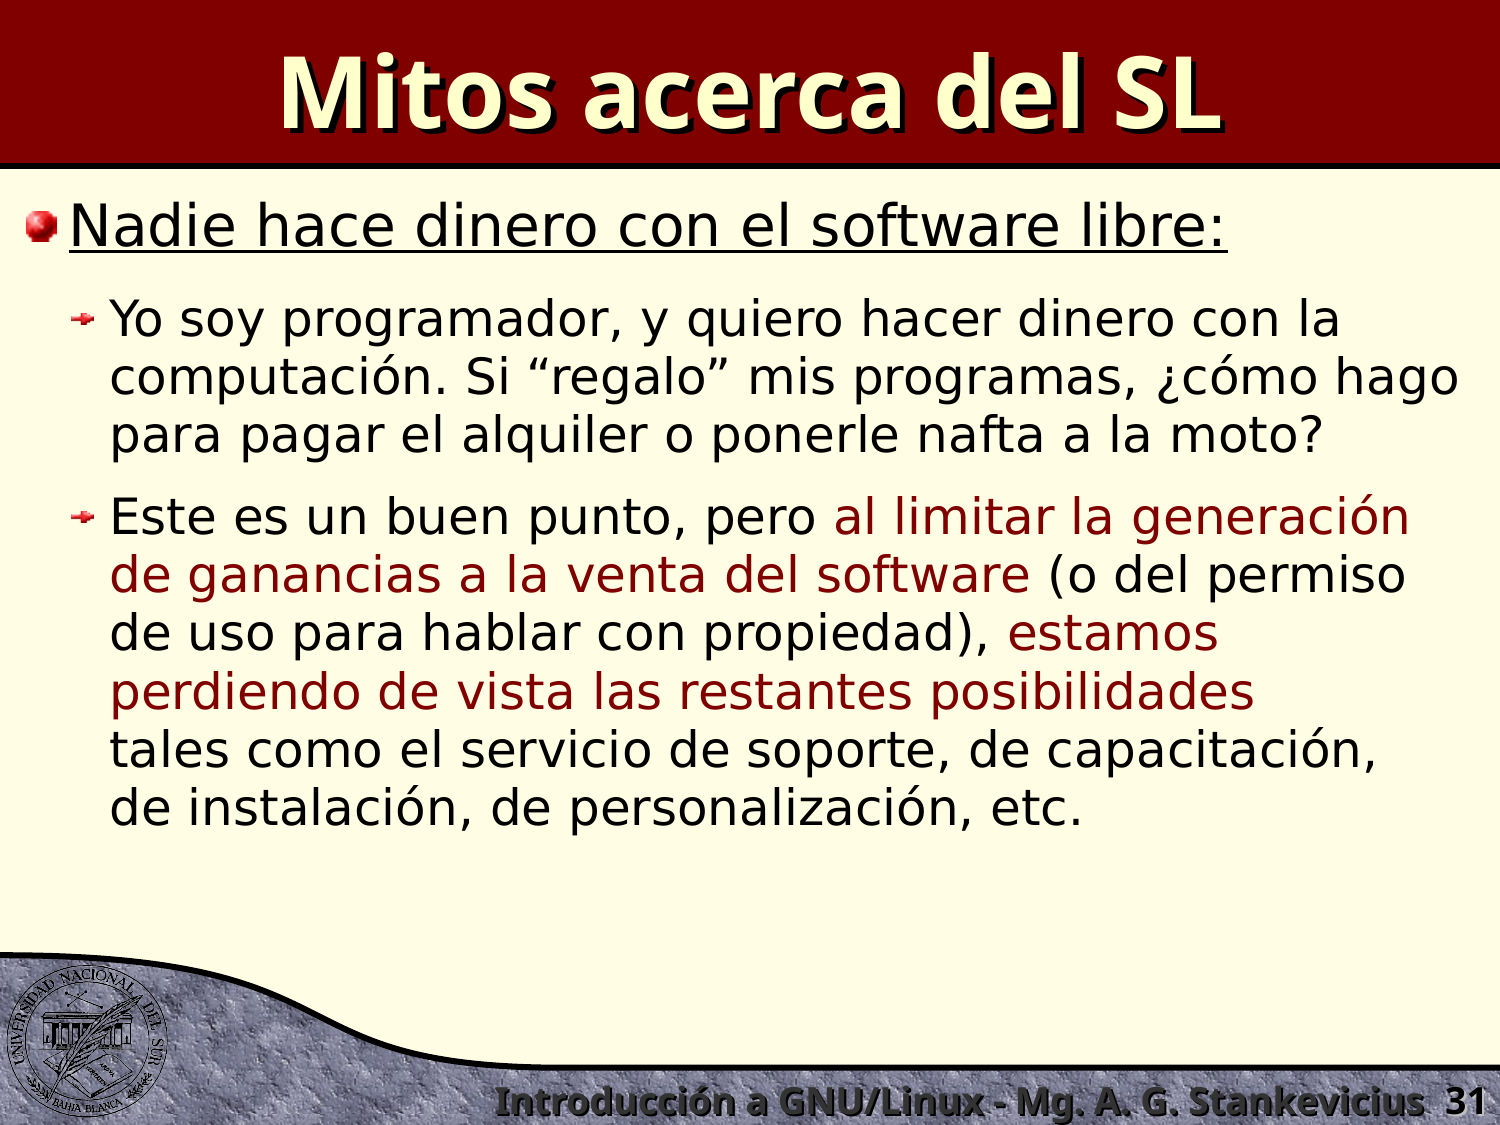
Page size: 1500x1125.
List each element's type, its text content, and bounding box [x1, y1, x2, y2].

picture [1059, 1100, 1065, 1110]
picture [0, 956, 1500, 1125]
list Nadie hace dinero con el software libre: Yo soy programador, y quiero hacer dinero con la computación. Si “regalo” mis programas, ¿cómo hago para pagar el alquiler o ponerle nafta a la moto? Este es un buen punto, pero al limitar la generación de ganancias a la venta del software (o del permiso de uso para hablar con propiedad), estamos perdiendo de vista las restantes posibilidades tales como el servicio de soporte, de capacitación, de instalación, de personalización, etc. [11, 192, 1486, 935]
title Mitos acerca del SL [15, 12, 1485, 153]
